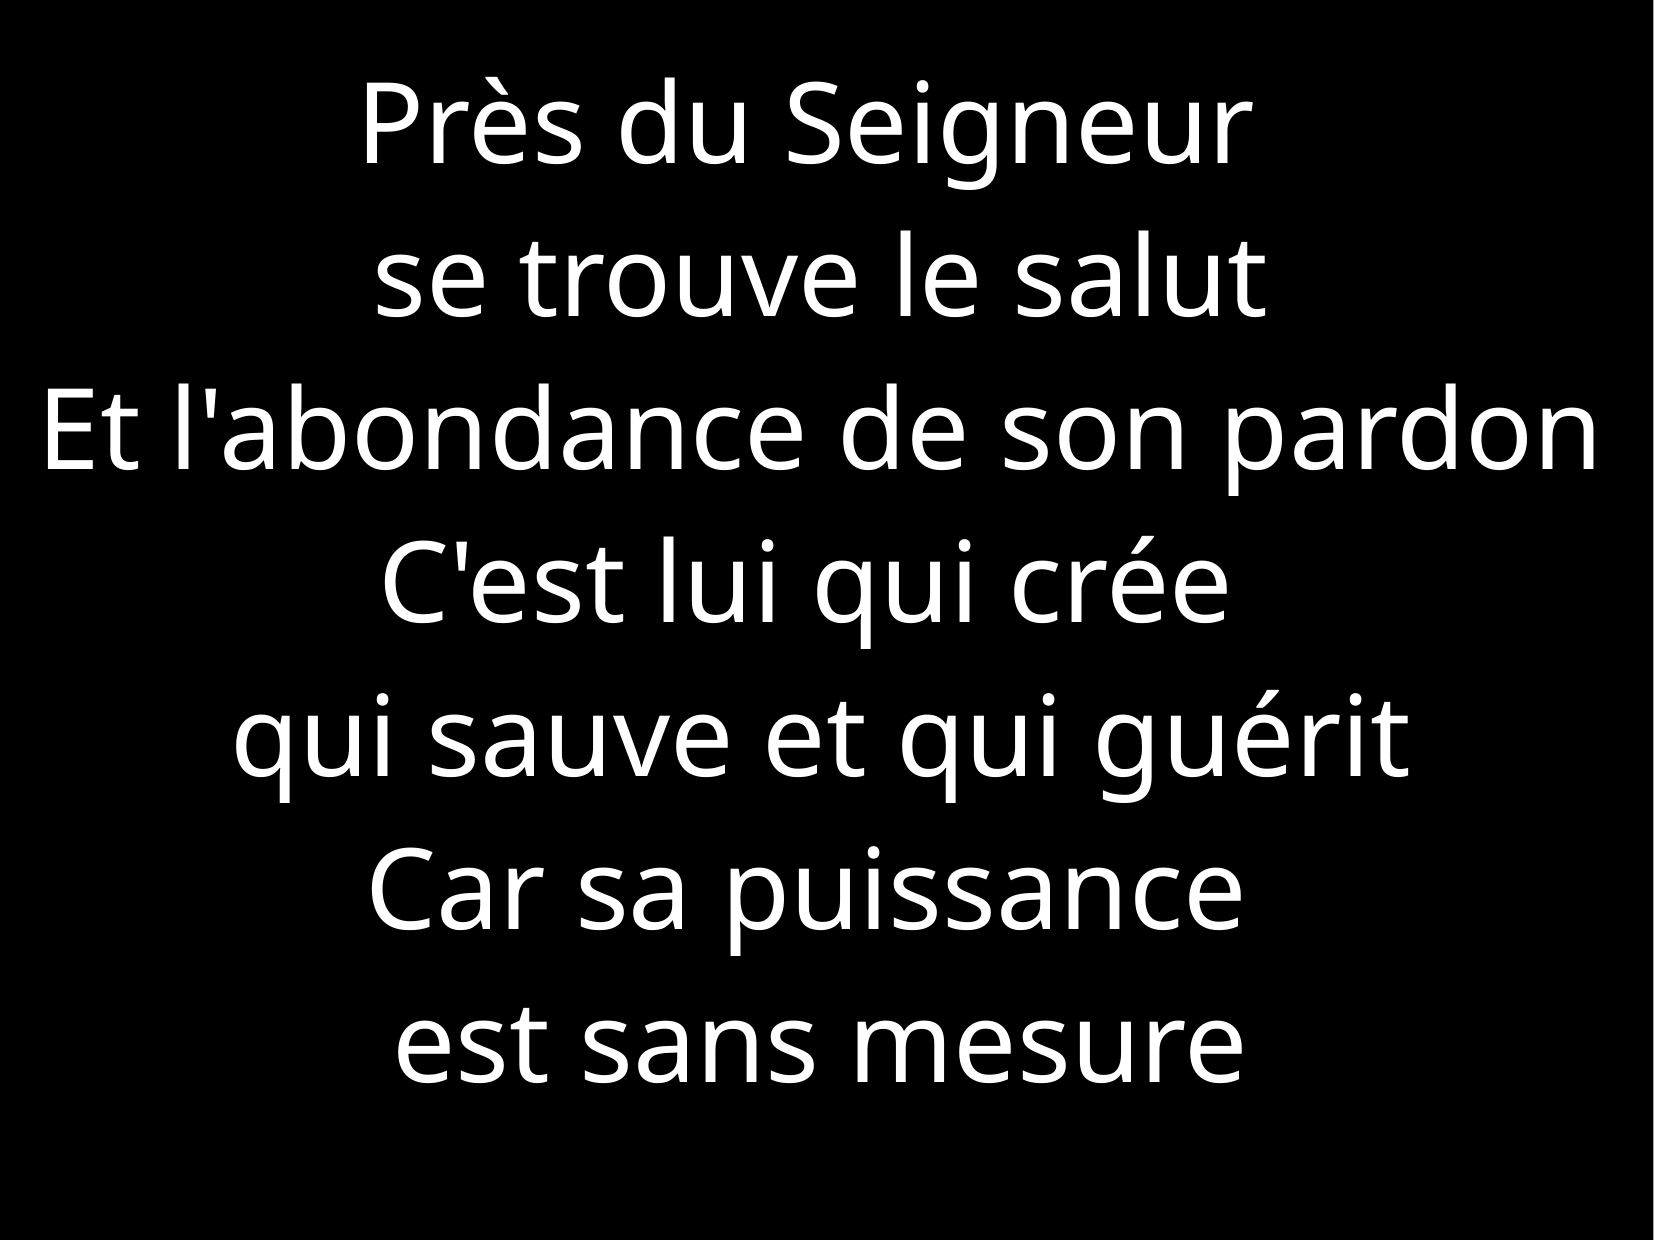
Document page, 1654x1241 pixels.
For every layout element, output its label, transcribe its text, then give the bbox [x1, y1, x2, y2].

subtitle Près du Seigneur se trouve le salut Et l'abondance de son pardon C'est lui qui crée qui sauve et qui guérit Car sa puissance est sans mesure [35, 0, 1607, 1207]
